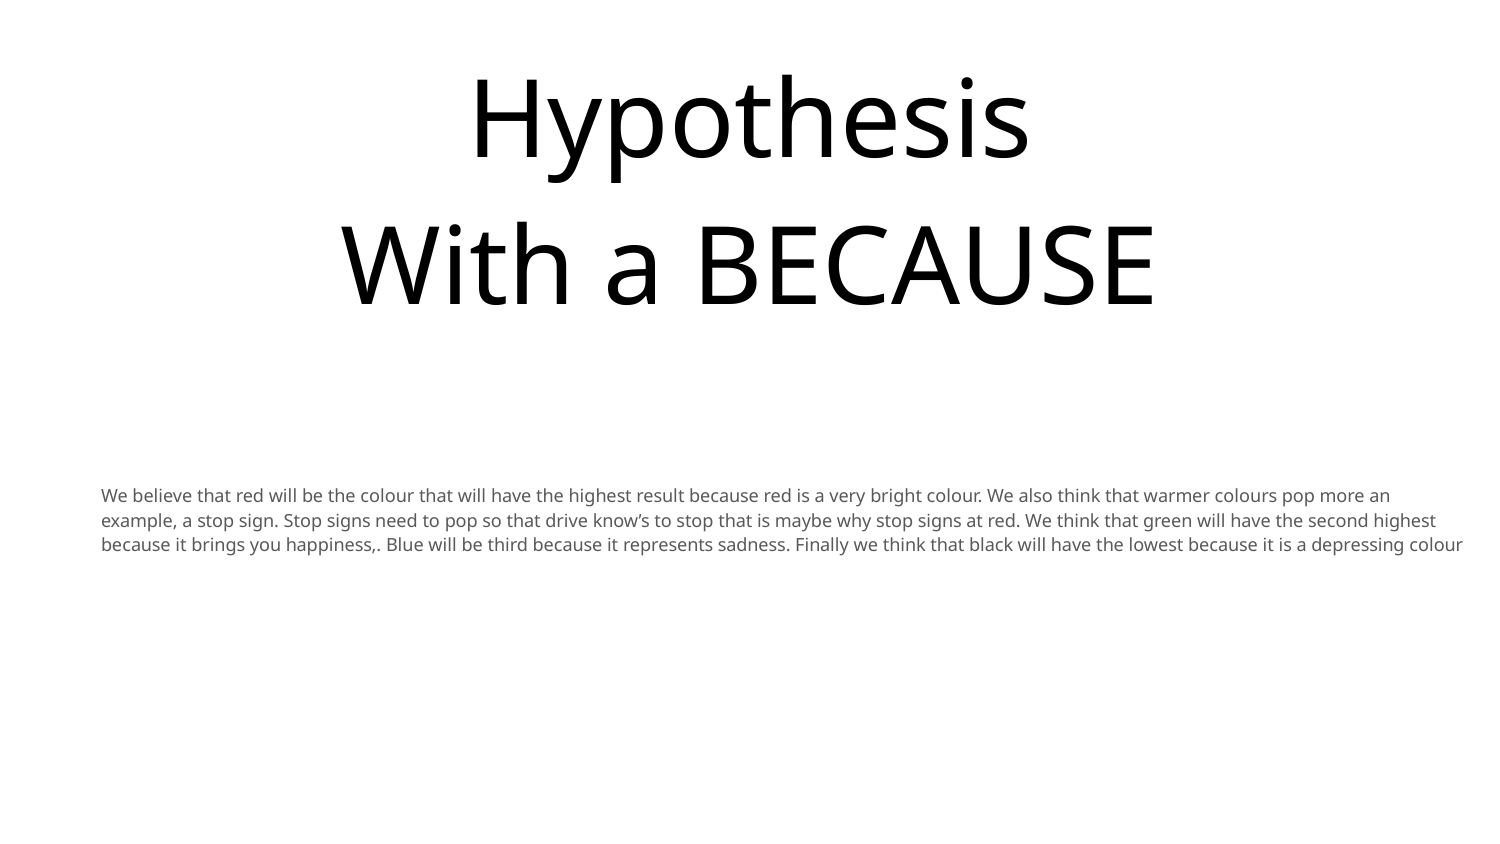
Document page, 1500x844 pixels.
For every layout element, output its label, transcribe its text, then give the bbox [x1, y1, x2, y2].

subtitle We believe that red will be the colour that will have the highest result because red is a very bright colour. We also think that warmer colours pop more an example, a stop sign. Stop signs need to pop so that drive know’s to stop that is maybe why stop signs at red. We think that green will have the second highest because it brings you happiness,. Blue will be third because it represents sadness. Finally we think that black will have the lowest because it is a depressing colour [86, 468, 1484, 599]
title Hypothesis With a BECAUSE [51, 14, 1449, 352]
